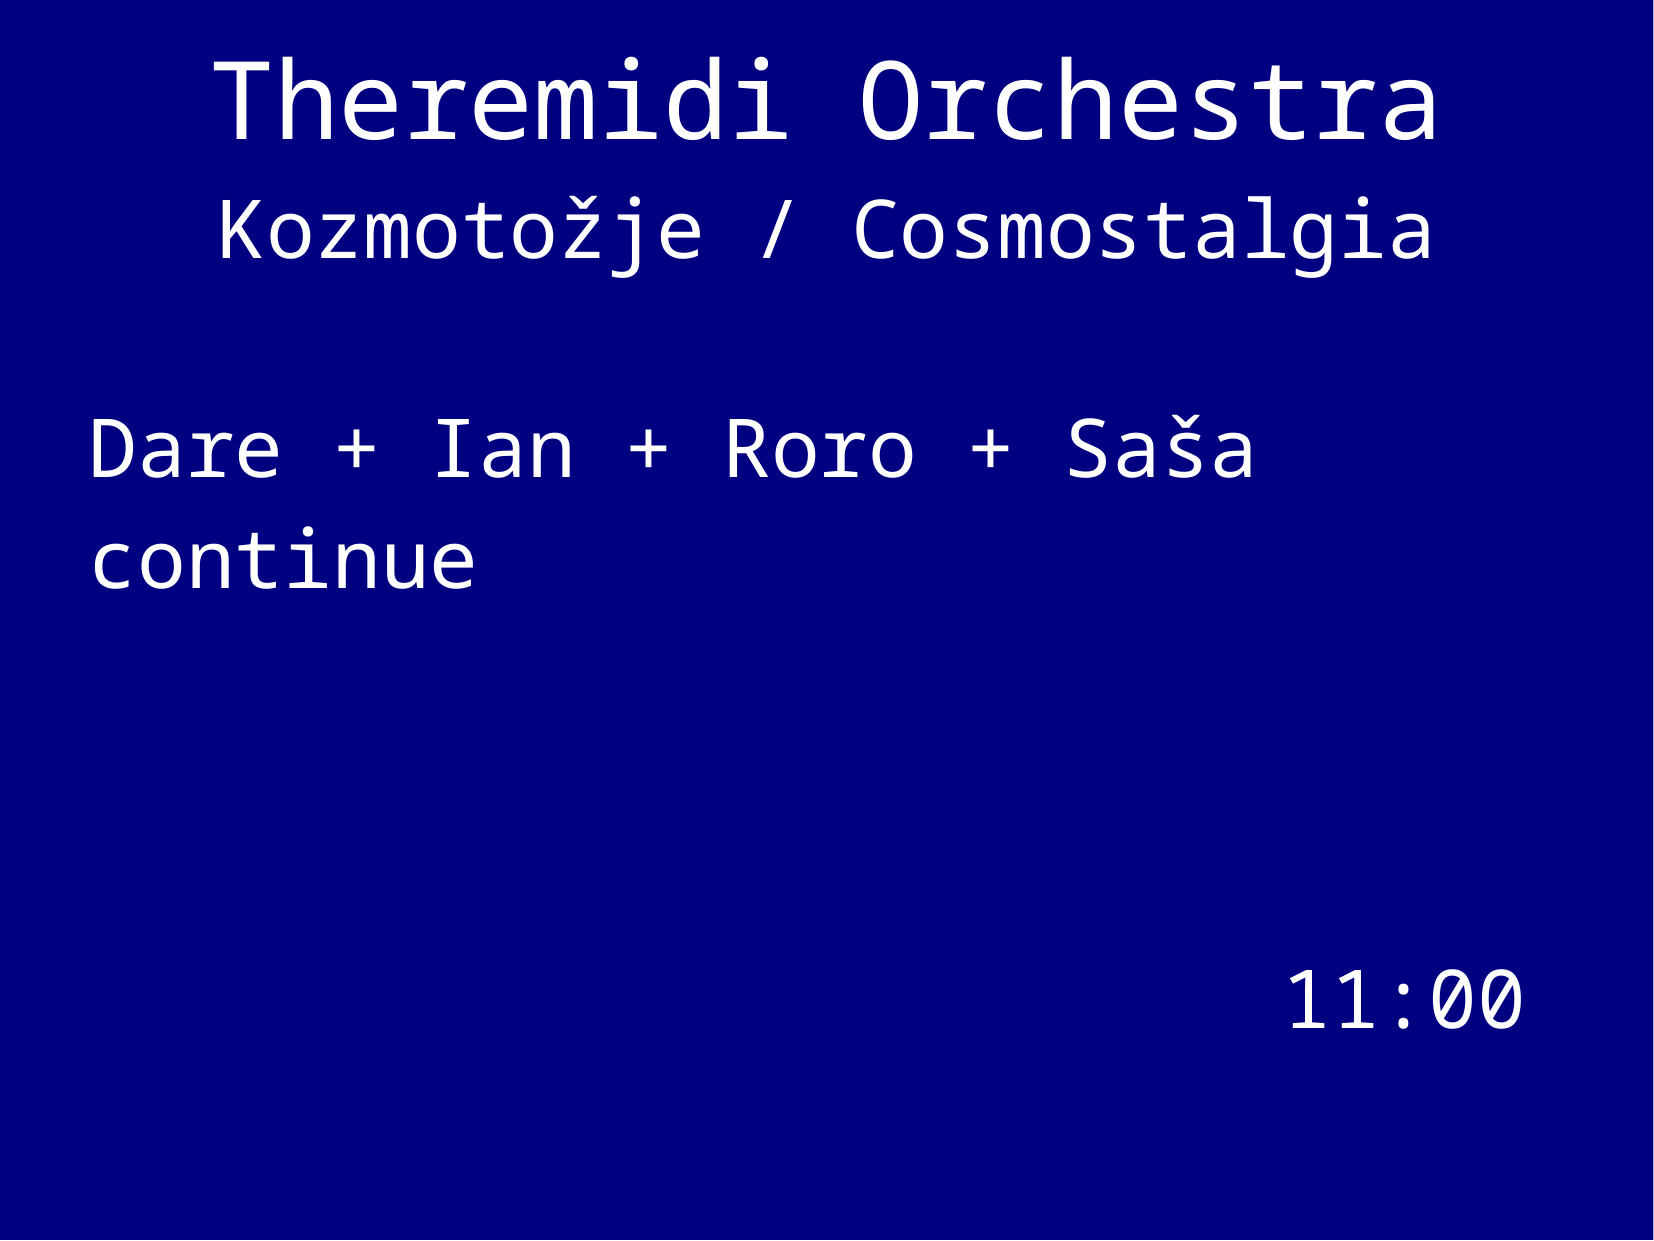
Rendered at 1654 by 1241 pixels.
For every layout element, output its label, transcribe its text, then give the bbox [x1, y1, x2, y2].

title Theremidi Orchestra Kozmotožje / Cosmostalgia [82, 49, 1571, 257]
subtitle Dare + Ian + Roro + Saša continue [88, 272, 1566, 1063]
text_box 11:00 [1282, 900, 1620, 1096]
